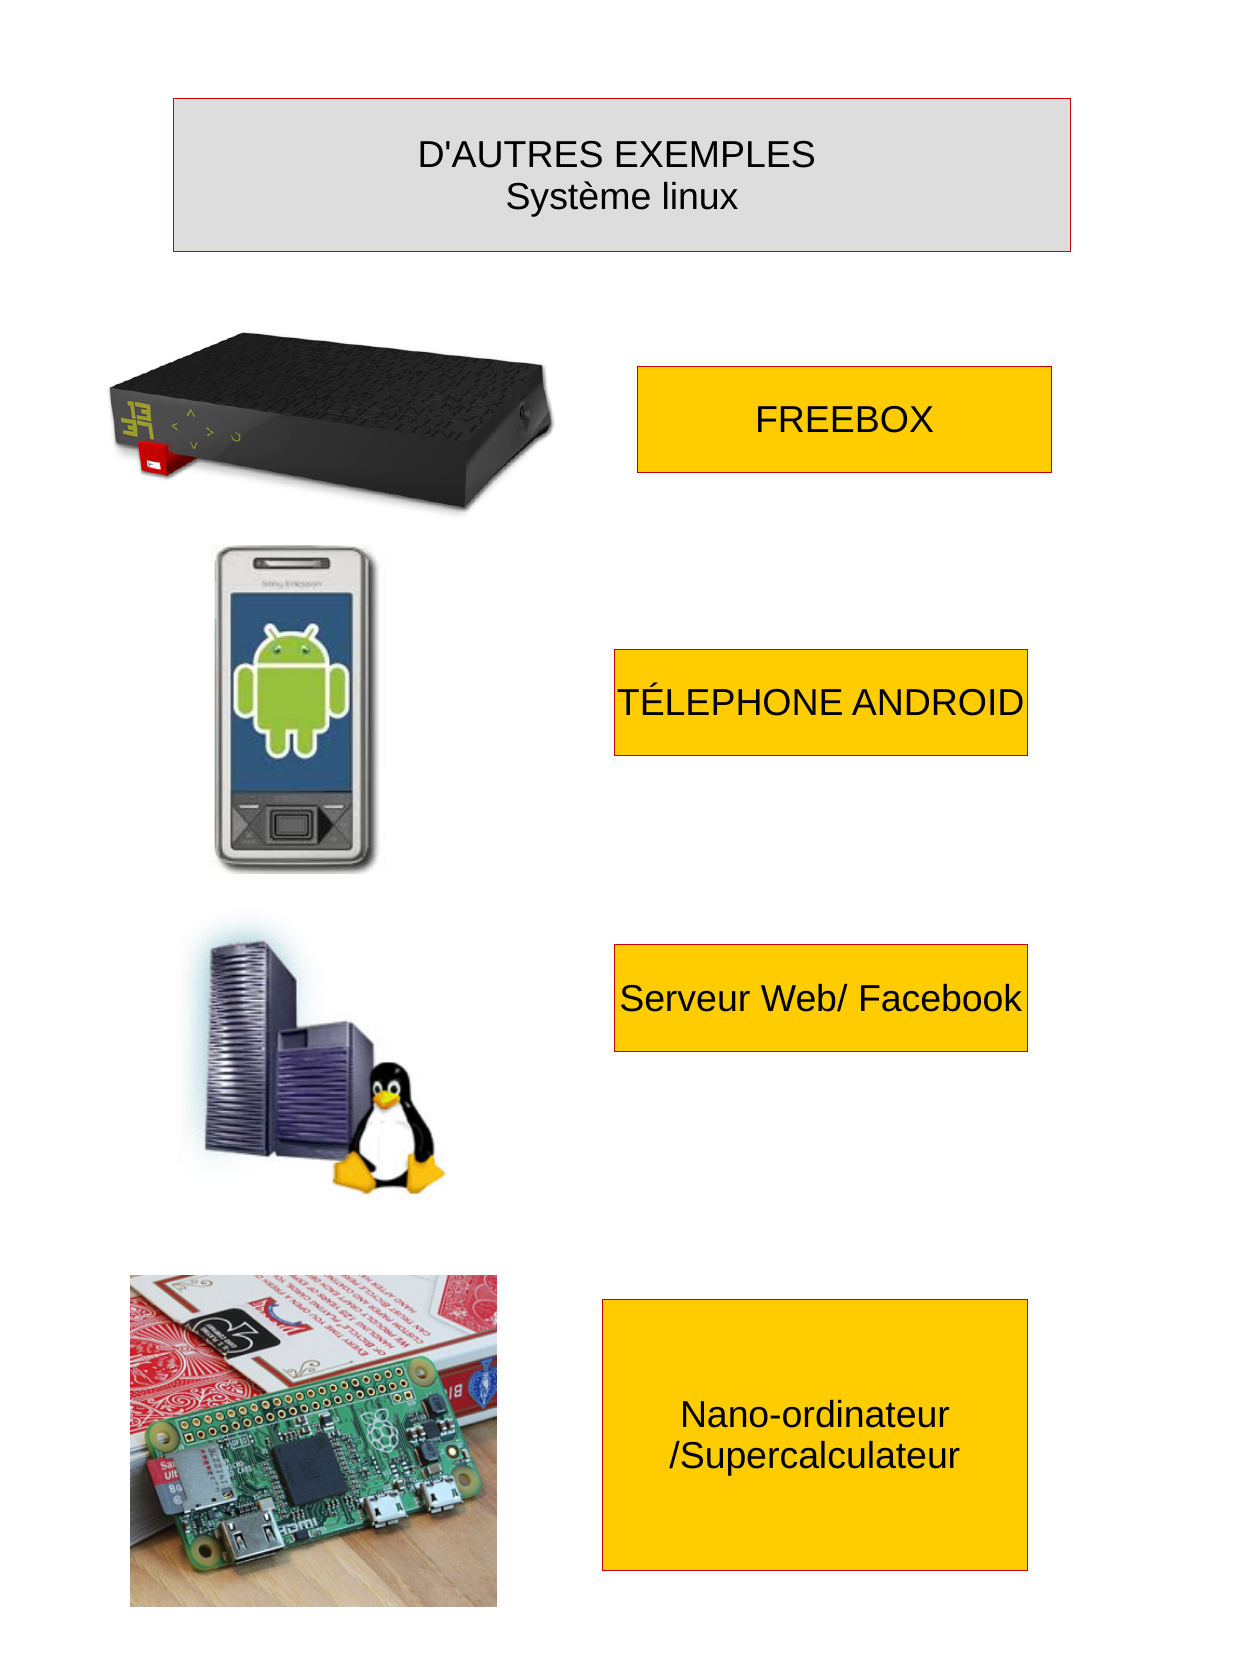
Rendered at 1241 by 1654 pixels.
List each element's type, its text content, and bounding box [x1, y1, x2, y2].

text_box D'AUTRES EXEMPLES Système linux [173, 98, 1071, 252]
text_box Serveur Web/ Facebook [614, 944, 1028, 1052]
picture [110, 544, 485, 875]
picture [130, 1275, 497, 1607]
text_box TÉLEPHONE ANDROID [614, 649, 1028, 756]
picture [132, 900, 485, 1205]
text_box FREEBOX [637, 366, 1052, 473]
text_box Nano-ordinateur /Supercalculateur [602, 1299, 1028, 1571]
picture [106, 330, 556, 520]
